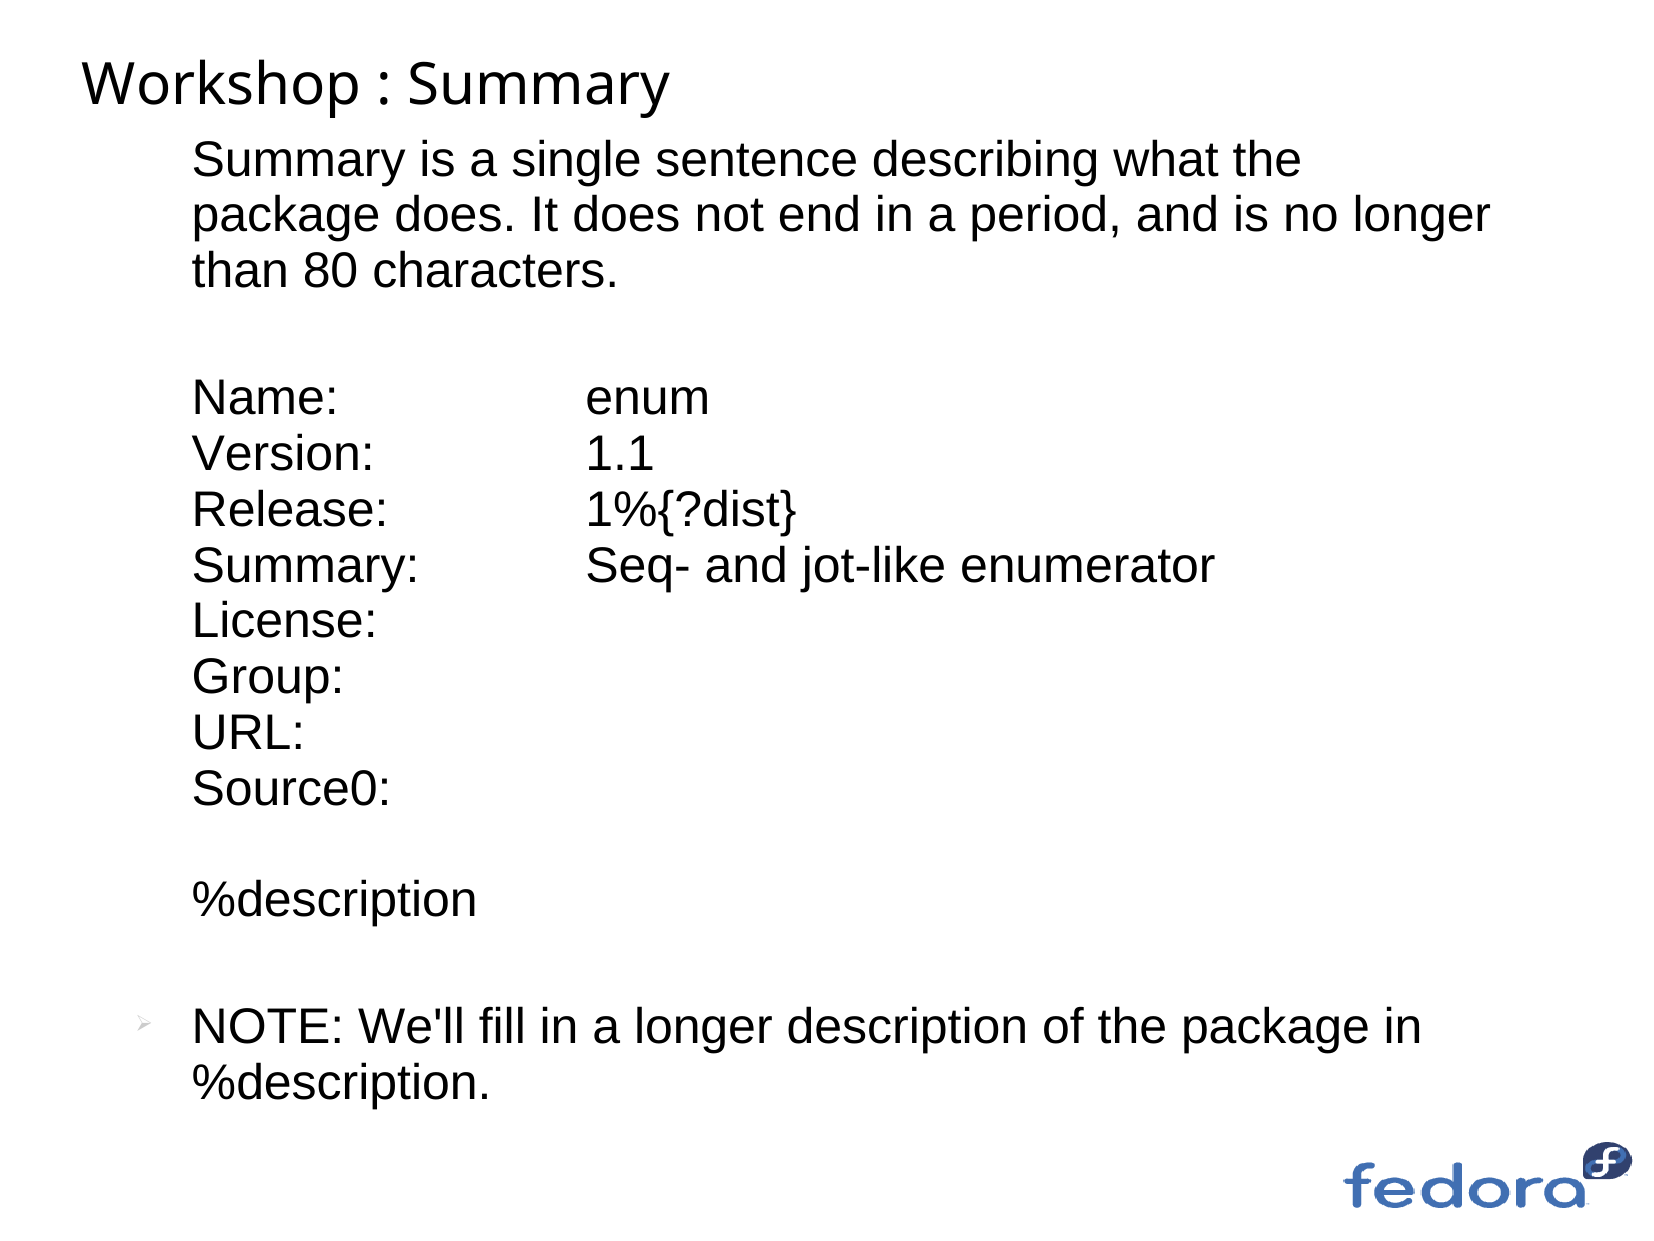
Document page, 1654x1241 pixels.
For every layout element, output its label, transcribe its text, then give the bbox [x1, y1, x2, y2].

title Workshop : Summary [81, 23, 1513, 141]
list Summary is a single sentence describing what the package does. It does not end in a period, and is no longer than 80 characters. Name: enum Version: 1.1 Release: 1%{?dist} Summary: Seq- and jot-like enumerator License: Group: URL: Source0: %description NOTE: We'll fill in a longer description of the package in %description. [79, 130, 1503, 1111]
picture [1332, 1124, 1651, 1227]
